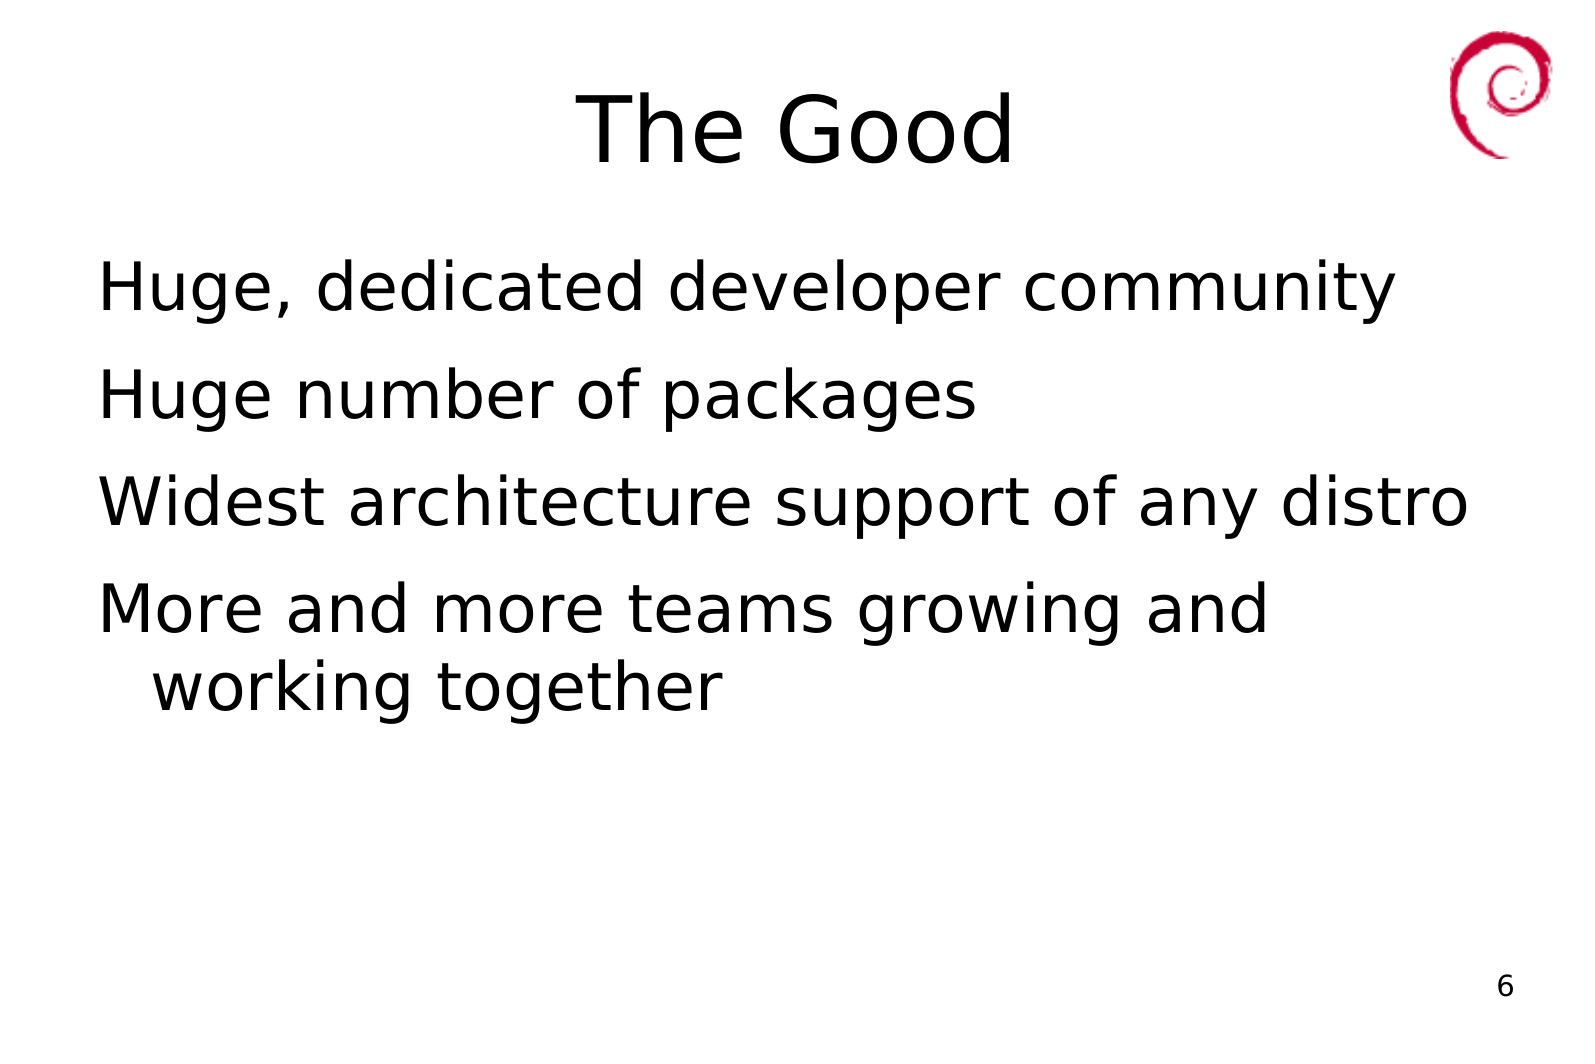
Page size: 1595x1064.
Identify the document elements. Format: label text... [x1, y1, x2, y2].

list Huge, dedicated developer community Huge number of packages Widest architecture support of any distro More and more teams growing and working together [79, 248, 1515, 936]
title The Good [79, 42, 1515, 221]
picture [1450, 31, 1555, 159]
